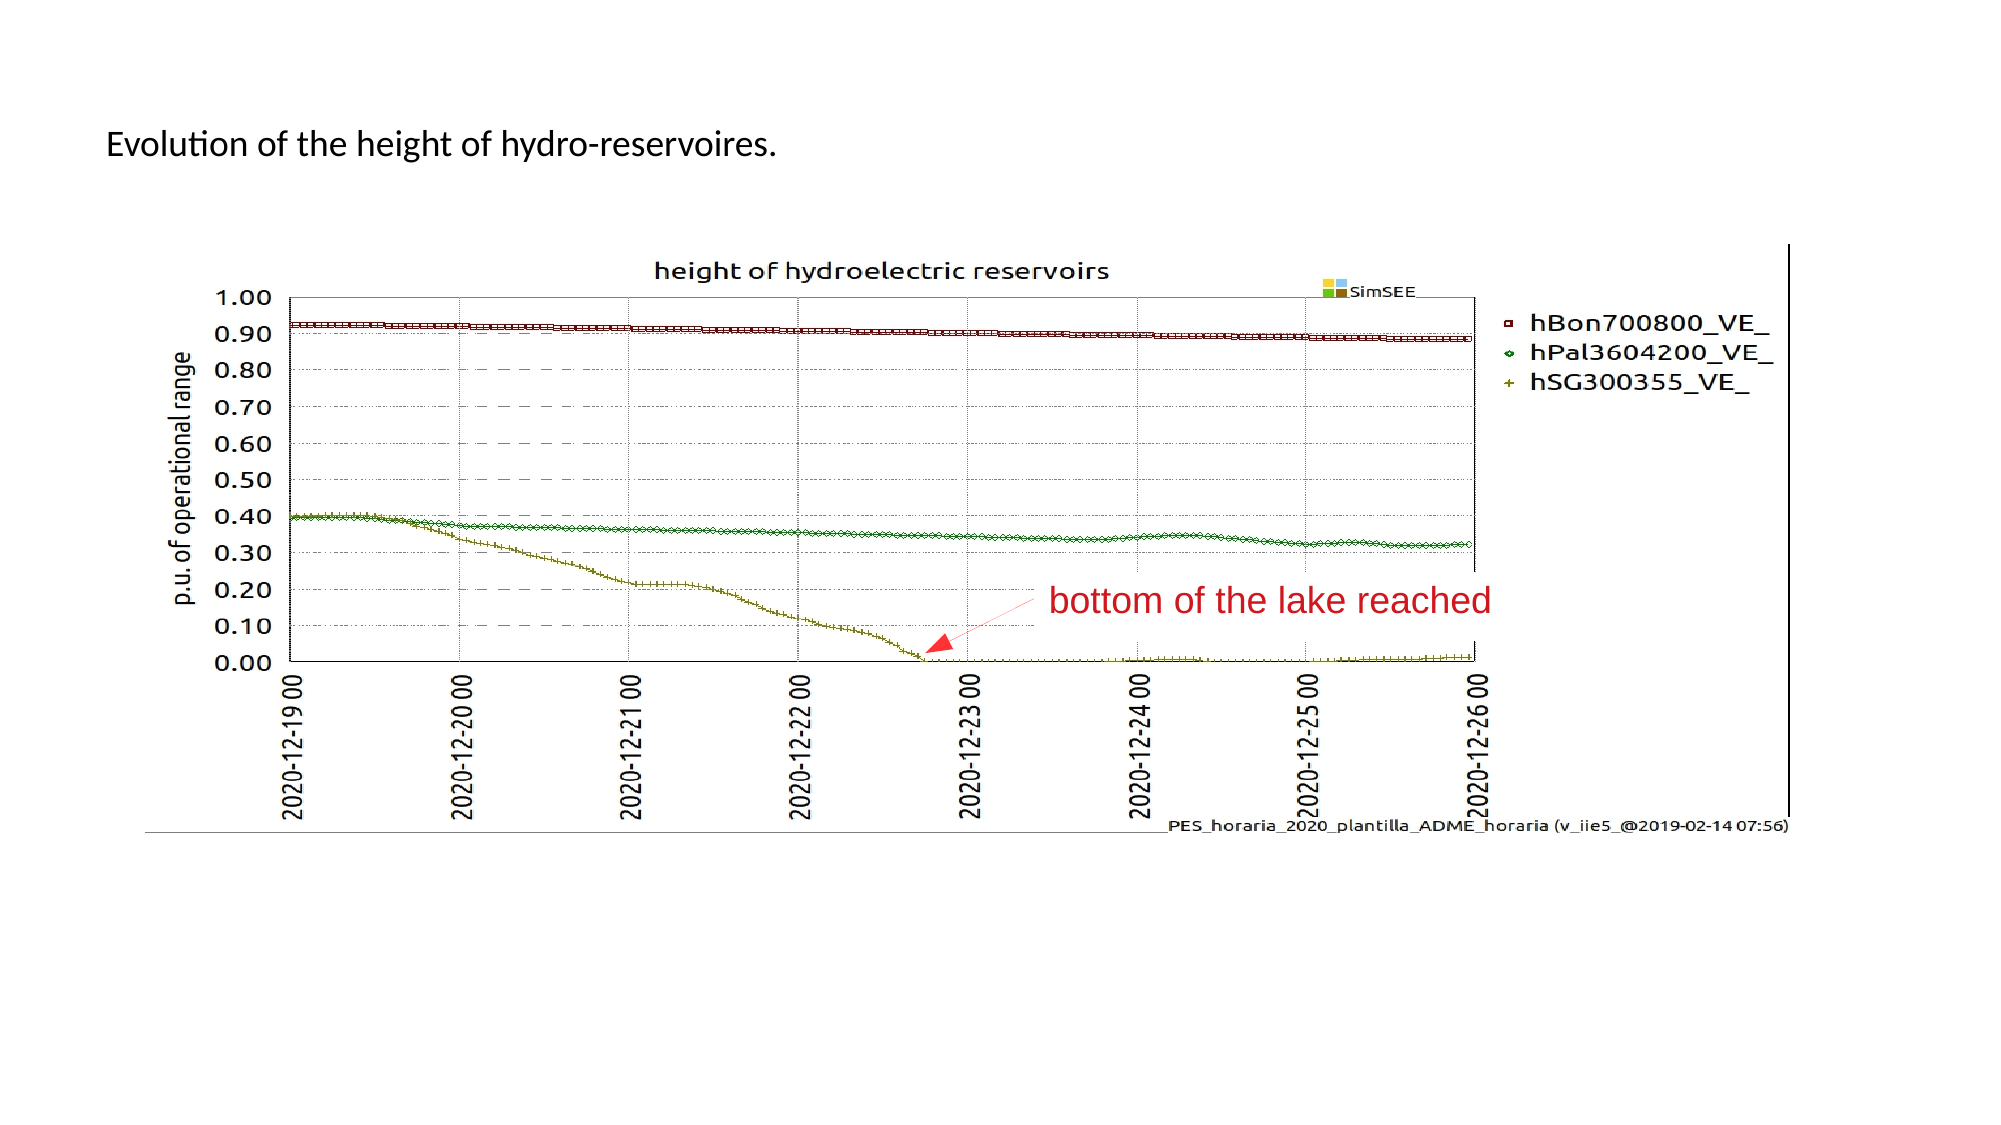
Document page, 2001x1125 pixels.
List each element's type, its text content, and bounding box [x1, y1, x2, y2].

text_box bottom of the lake reached [1034, 572, 1778, 641]
picture [145, 244, 1790, 833]
title Evolution of the height of hydro-reservoires. [106, 69, 1607, 225]
